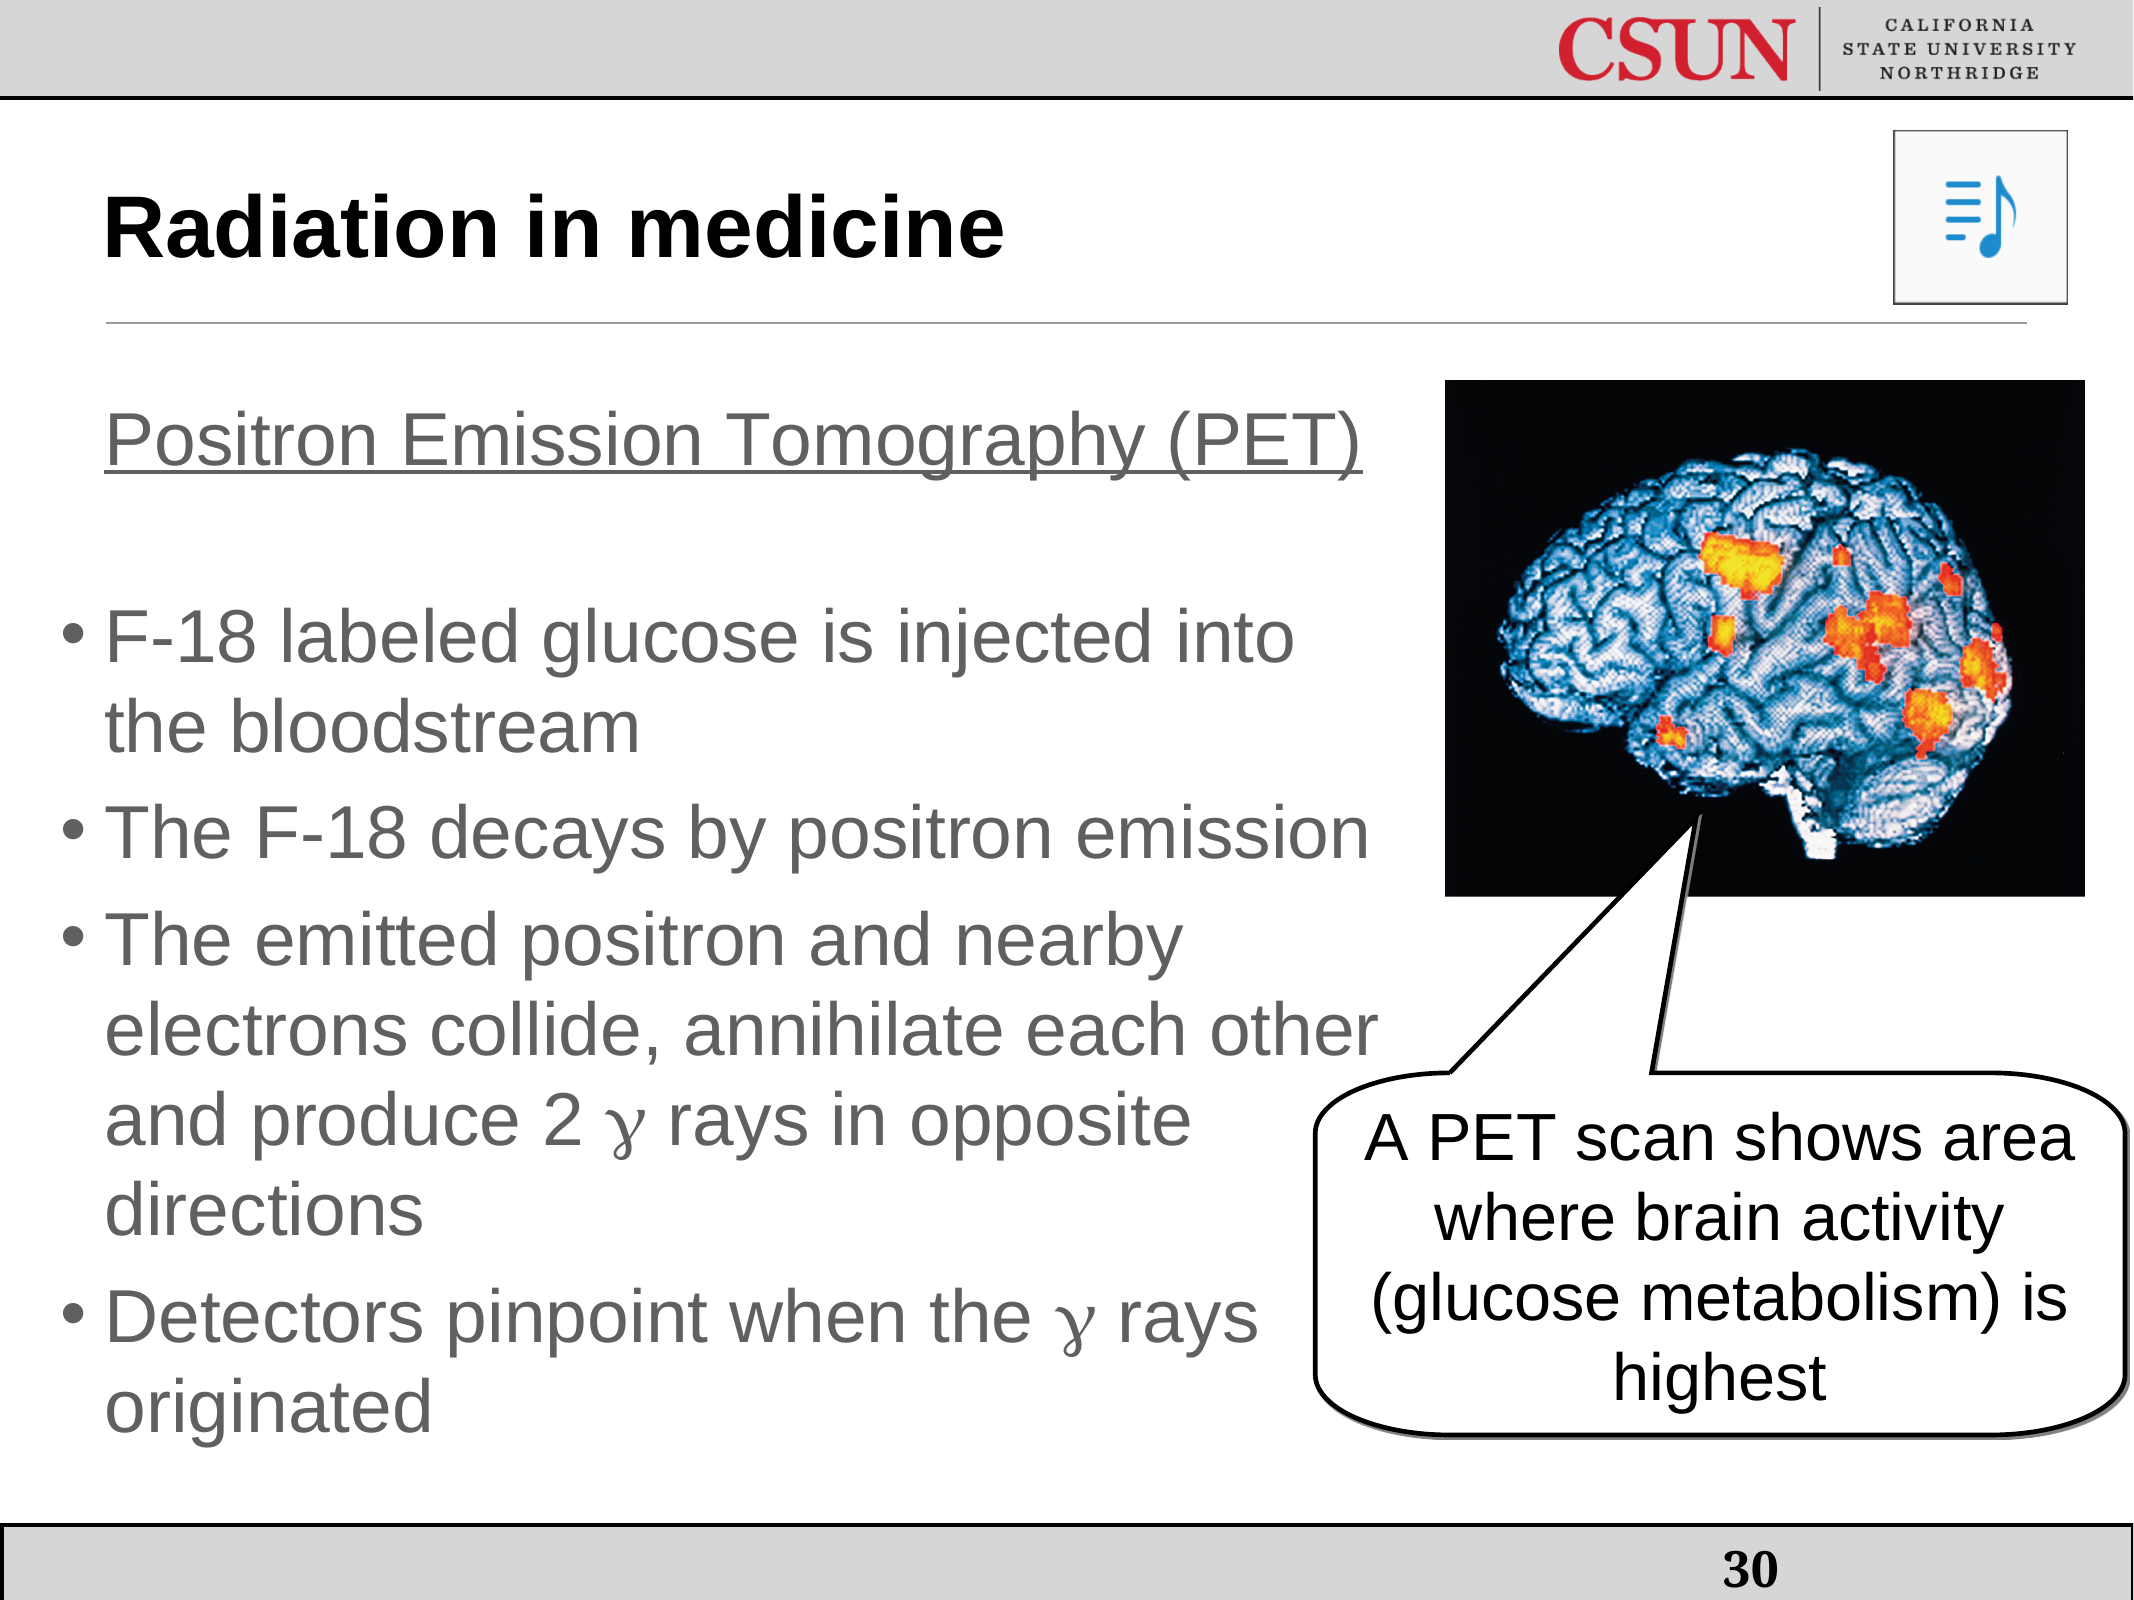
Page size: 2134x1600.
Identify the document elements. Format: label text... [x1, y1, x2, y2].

list Positron Emission Tomography (PET) F-18 labeled glucose is injected into the bloodstream The F-18 decays by positron emission The emitted positron and nearby electrons collide, annihilate each other and produce 2  rays in opposite directions Detectors pinpoint when the  rays originated [52, 382, 1397, 1460]
title Radiation in medicine [93, 104, 2040, 284]
text_box A PET scan shows area where brain activity (glucose metabolism) is highest [1315, 818, 2126, 1435]
picture [1559, 7, 2076, 91]
text_box [1892, 128, 2069, 306]
picture [1440, 375, 2090, 897]
